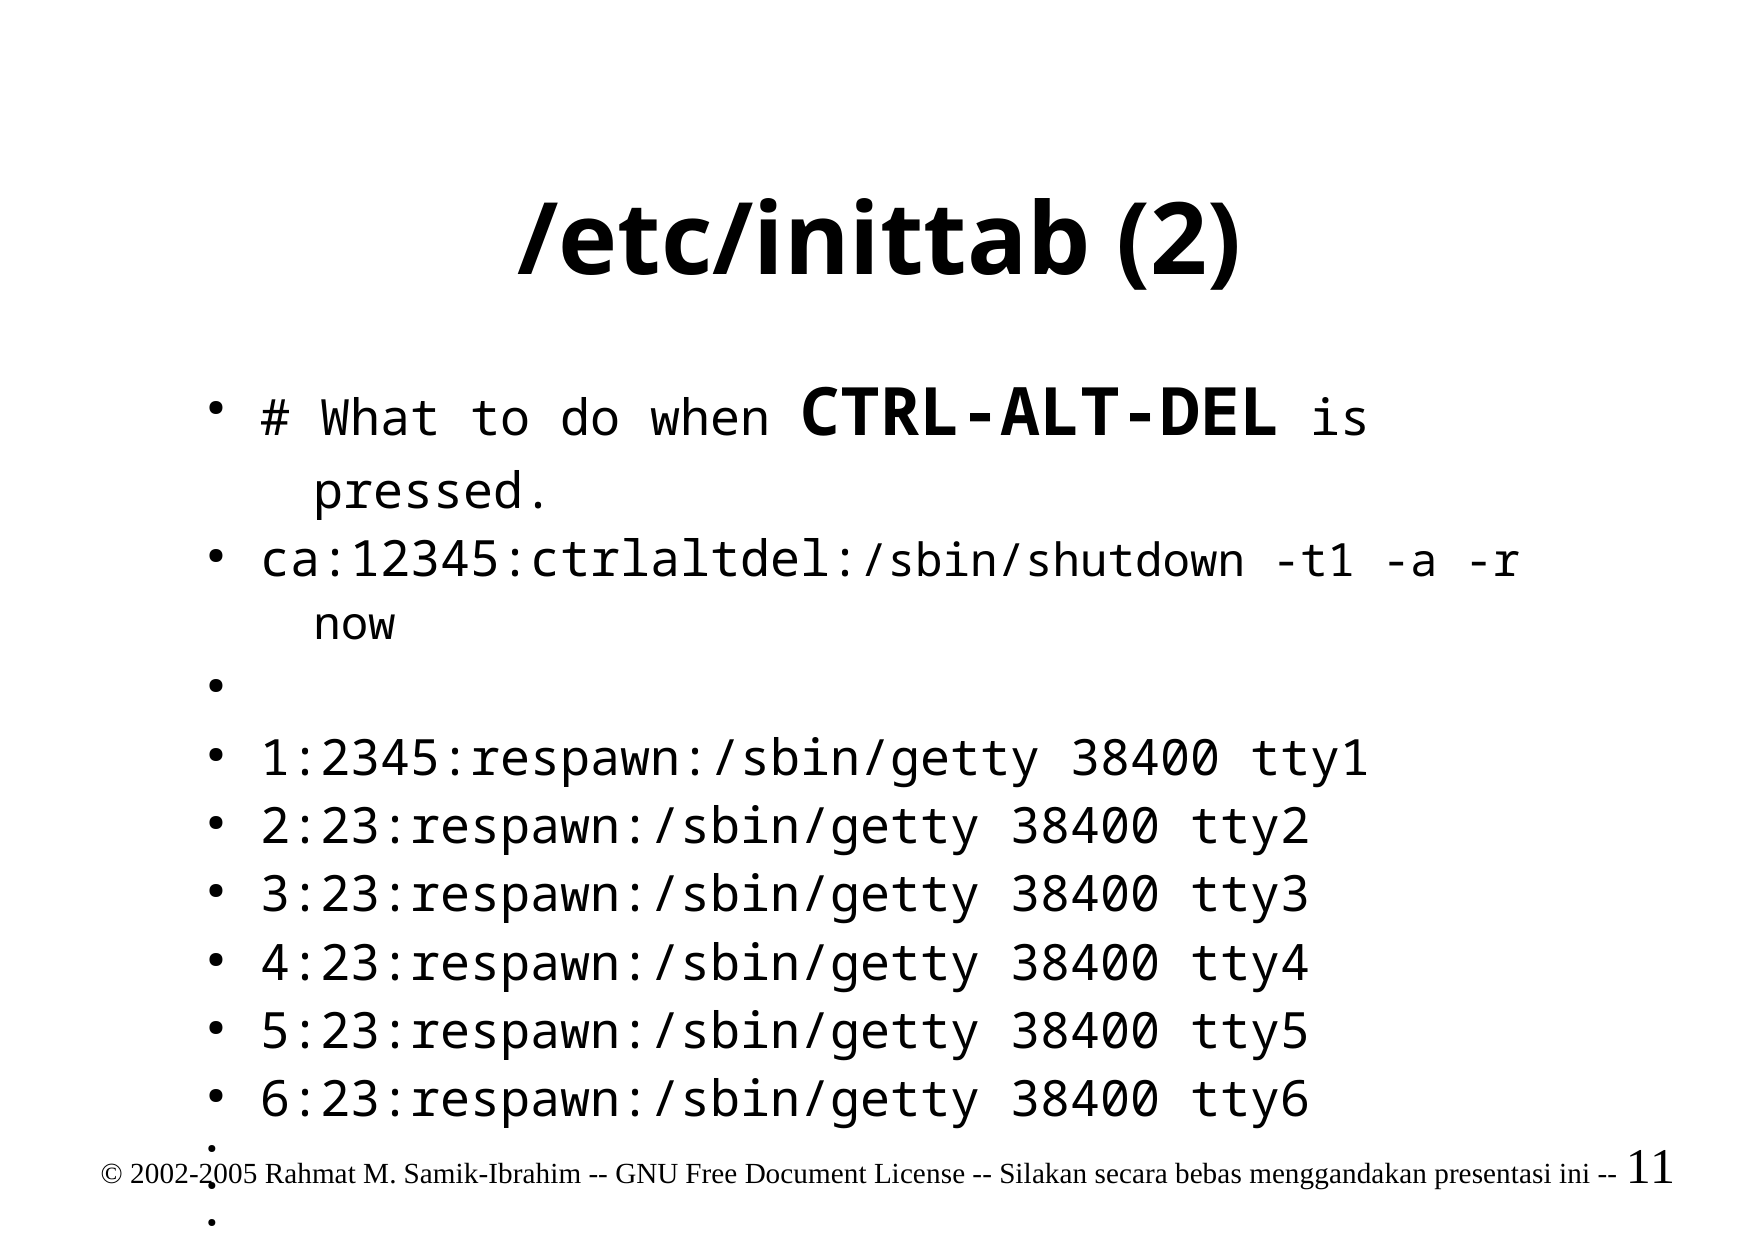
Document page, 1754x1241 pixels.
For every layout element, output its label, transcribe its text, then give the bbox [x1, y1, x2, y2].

title /etc/inittab (2) [171, 139, 1589, 332]
list # What to do when CTRL-ALT-DEL is pressed. ca:12345:ctrlaltdel:/sbin/shutdown -t1 -a -r now 1:2345:respawn:/sbin/getty 38400 tty1 2:23:respawn:/sbin/getty 38400 tty2 3:23:respawn:/sbin/getty 38400 tty3 4:23:respawn:/sbin/getty 38400 tty4 5:23:respawn:/sbin/getty 38400 tty5 6:23:respawn:/sbin/getty 38400 tty6 [171, 363, 1589, 1090]
